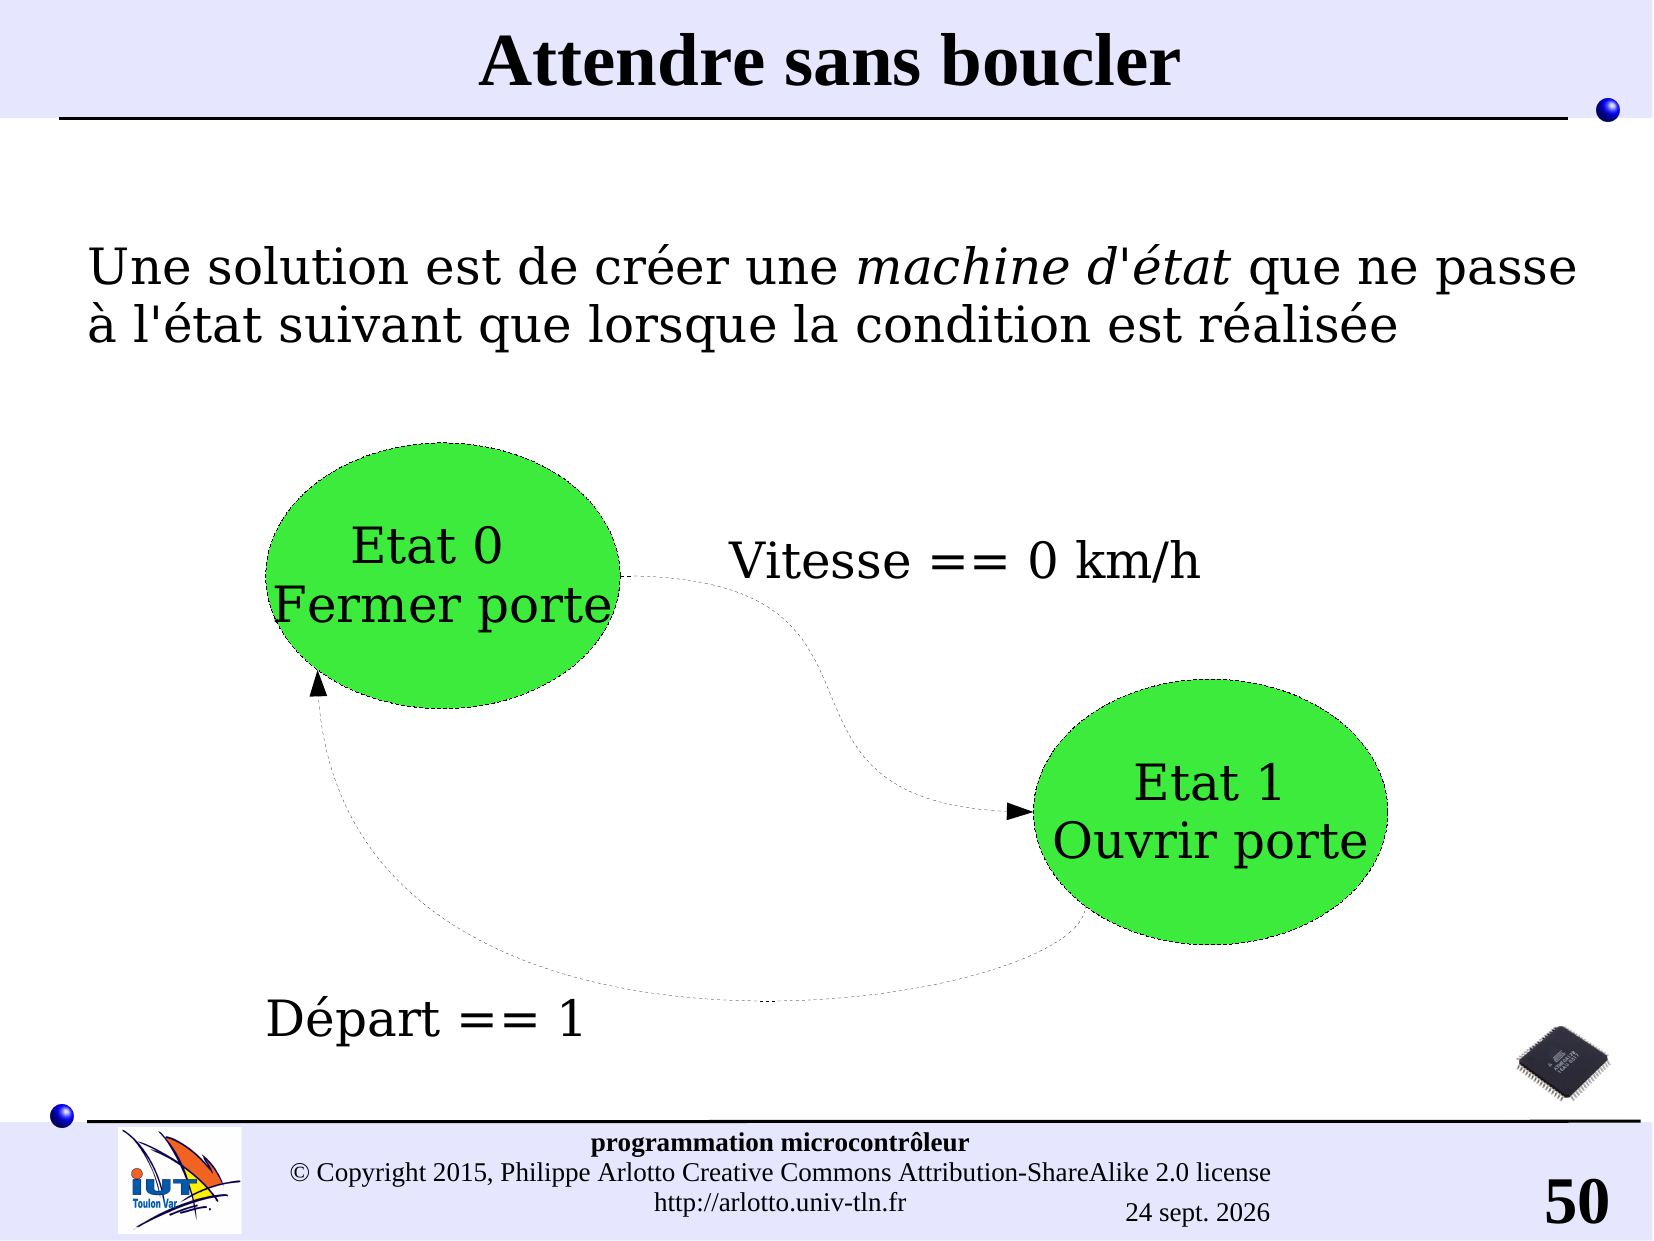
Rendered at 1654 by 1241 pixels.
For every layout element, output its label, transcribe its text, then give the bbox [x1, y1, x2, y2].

text_box Une solution est de créer une machine d'état que ne passe à l'état suivant que lorsque la condition est réalisée [87, 237, 1595, 355]
text_box Etat 0 Fermer porte [265, 442, 621, 709]
text_box Vitesse == 0 km/h [729, 531, 1218, 590]
text_box Etat 1 Ouvrir porte [1033, 679, 1388, 945]
text_box Départ == 1 [265, 974, 589, 1063]
title Attendre sans boucler [95, 11, 1585, 110]
picture [1505, 1003, 1625, 1119]
